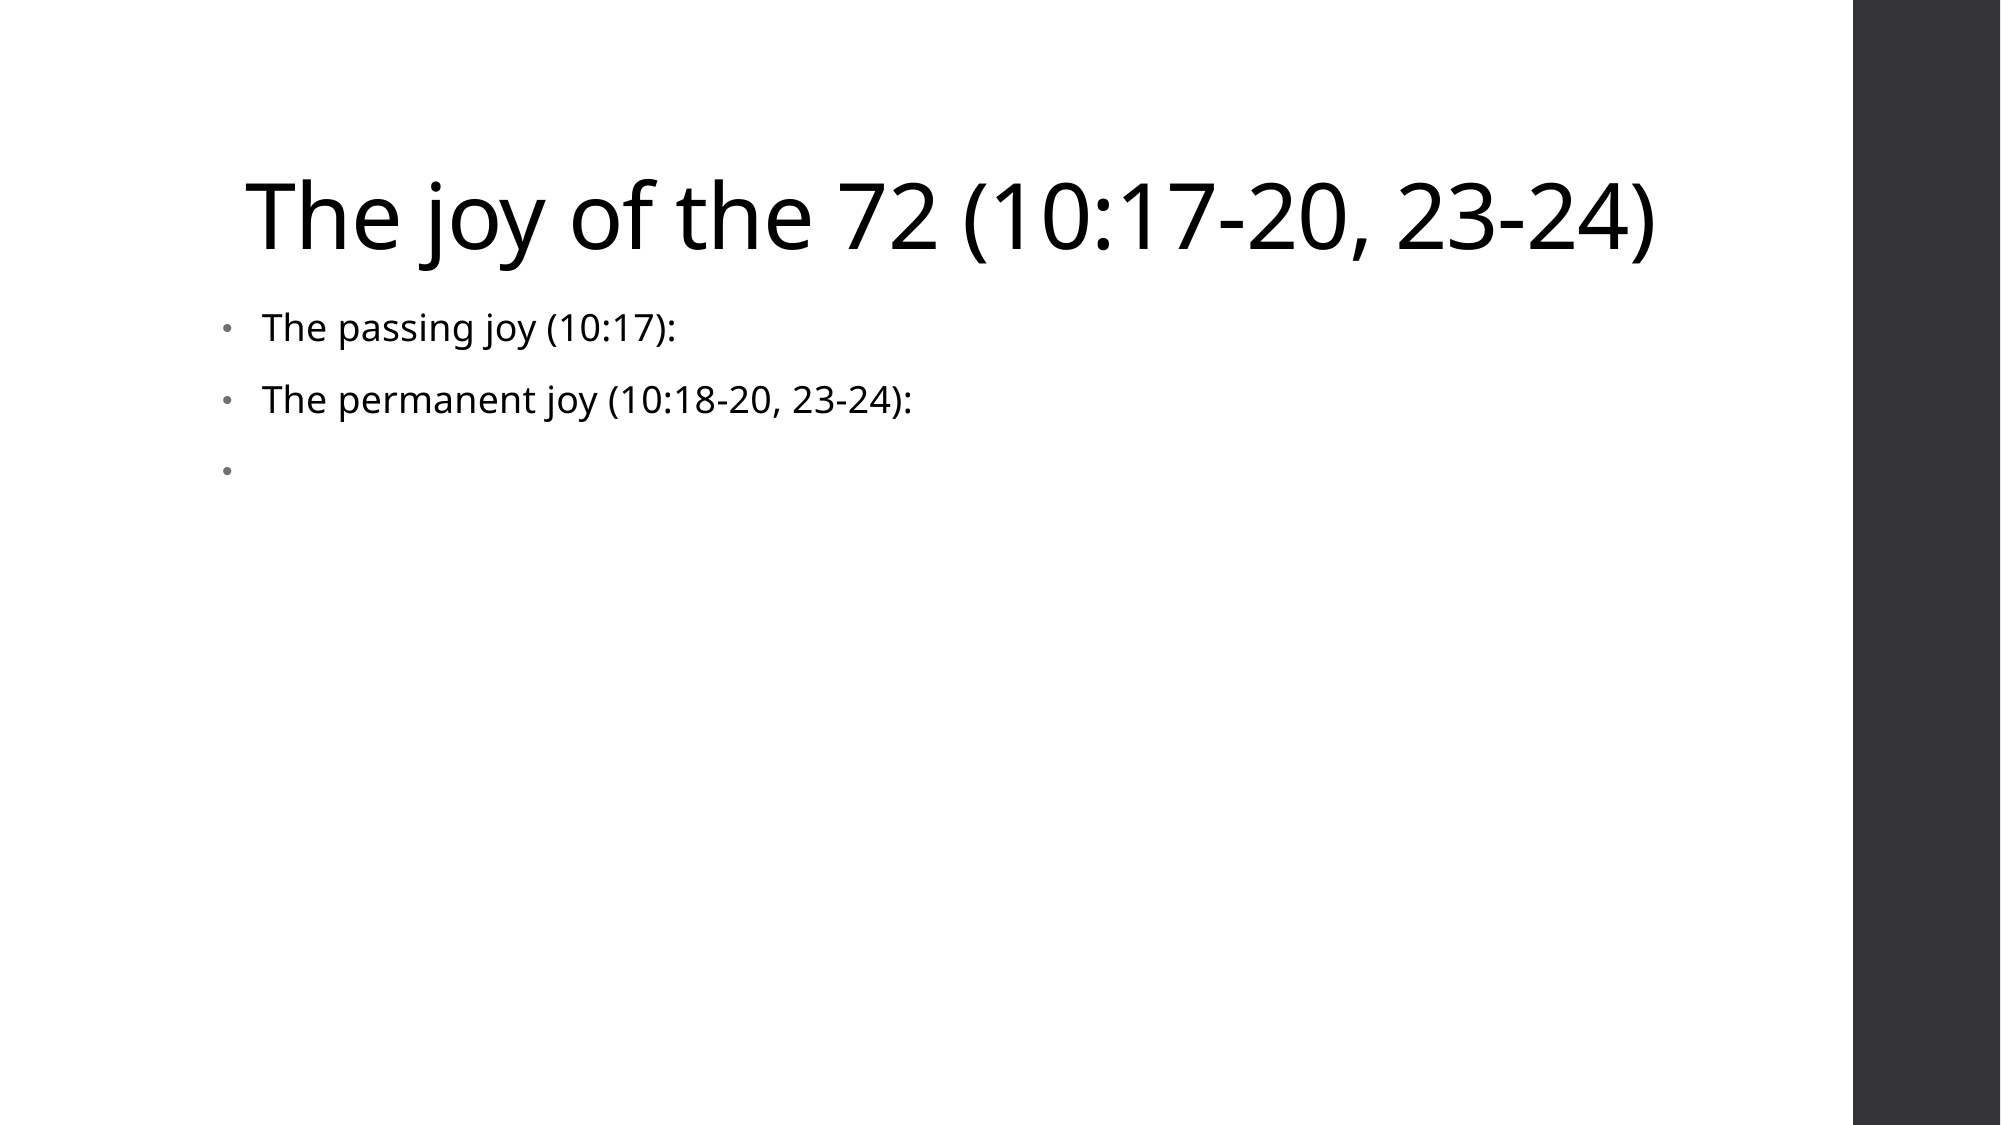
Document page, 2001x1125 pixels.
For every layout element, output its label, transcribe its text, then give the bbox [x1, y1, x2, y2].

title The joy of the 72 (10:17-20, 23-24) [206, 60, 1797, 278]
list The passing joy (10:17): The permanent joy (10:18-20, 23-24): [206, 299, 1617, 1014]
